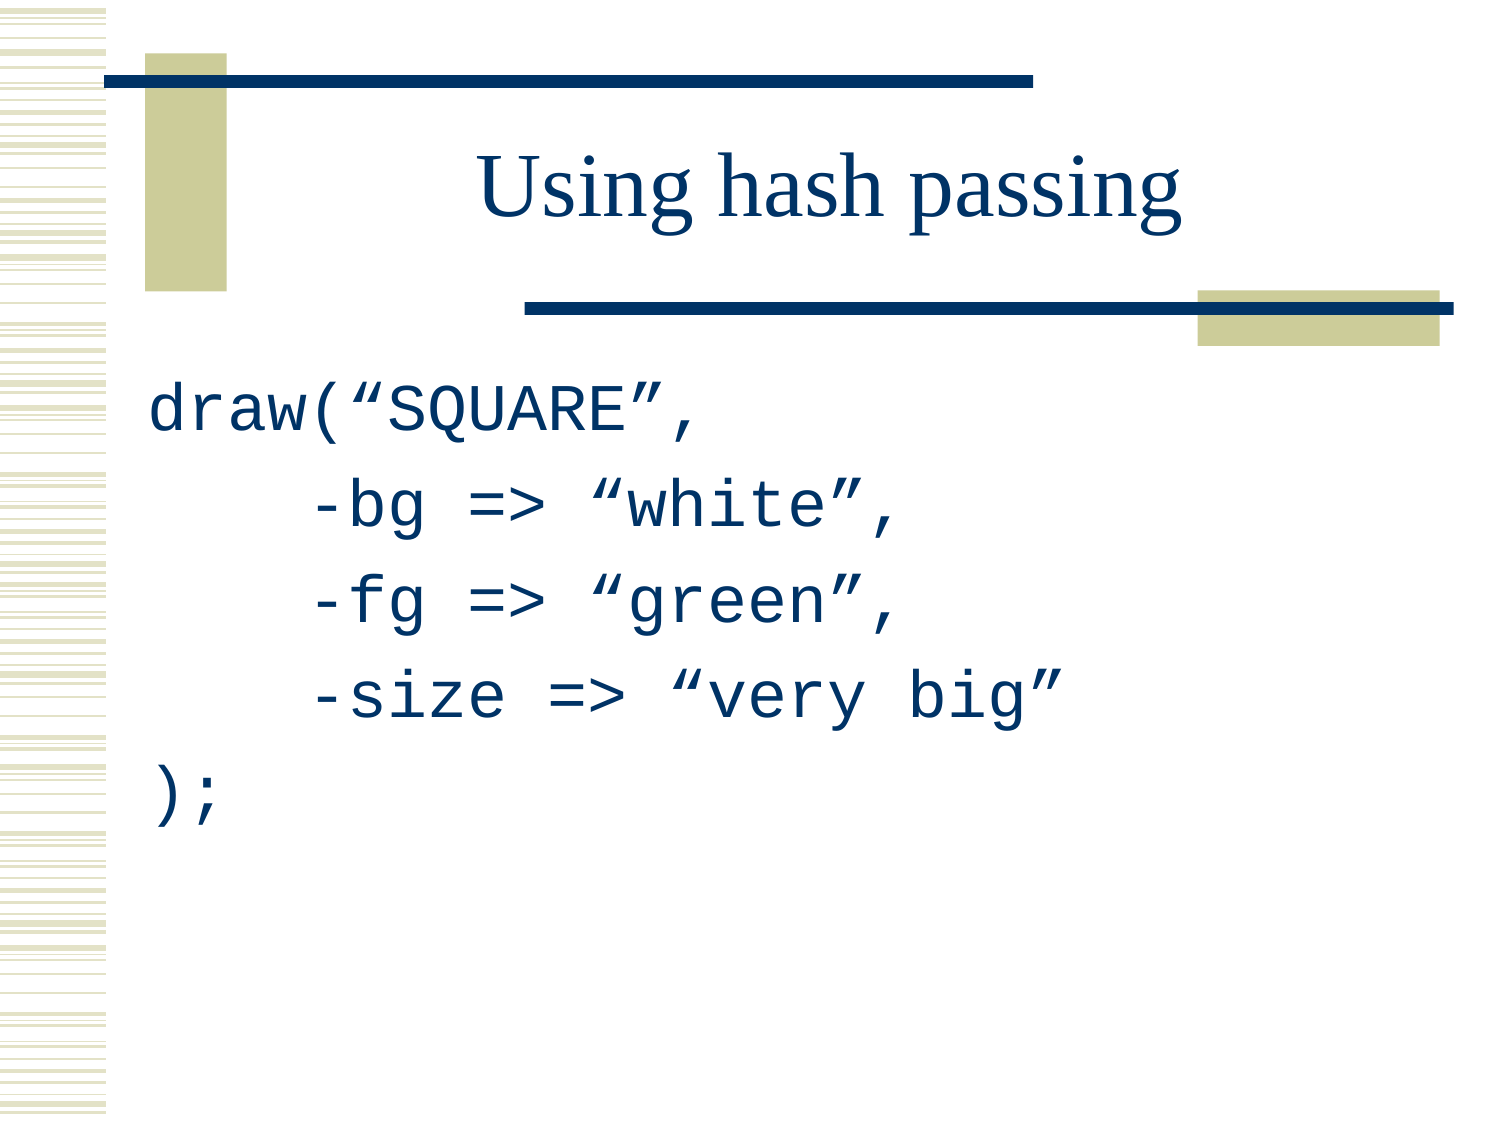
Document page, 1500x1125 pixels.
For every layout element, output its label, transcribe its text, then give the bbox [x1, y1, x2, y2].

list draw(“SQUARE”, -bg => “white”, -fg => “green”, -size => “very big” ); [132, 363, 1439, 1000]
title Using hash passing [225, 99, 1436, 288]
